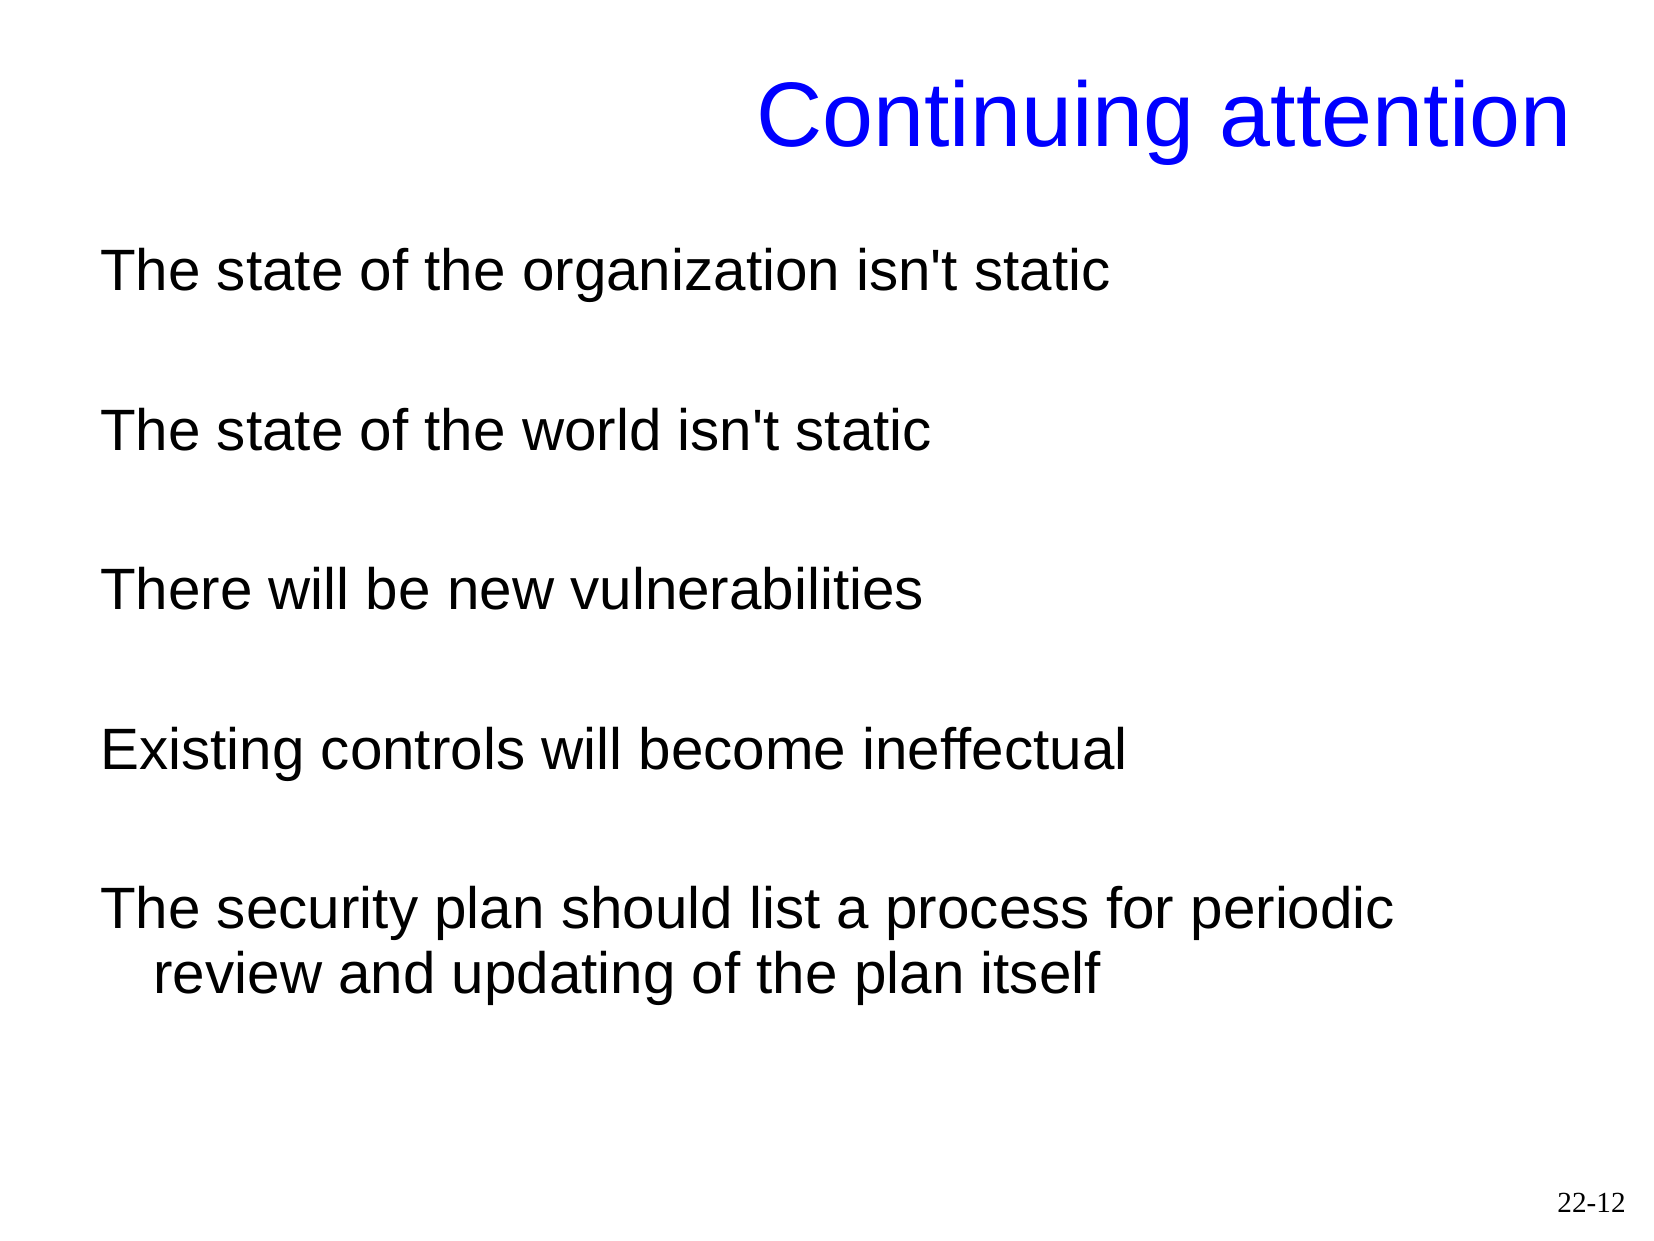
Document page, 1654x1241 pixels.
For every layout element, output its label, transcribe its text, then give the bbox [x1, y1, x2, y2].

title Continuing attention [84, 18, 1573, 211]
list The state of the organization isn't static The state of the world isn't static There will be new vulnerabilities Existing controls will become ineffectual The security plan should list a process for periodic review and updating of the plan itself [82, 237, 1571, 1156]
